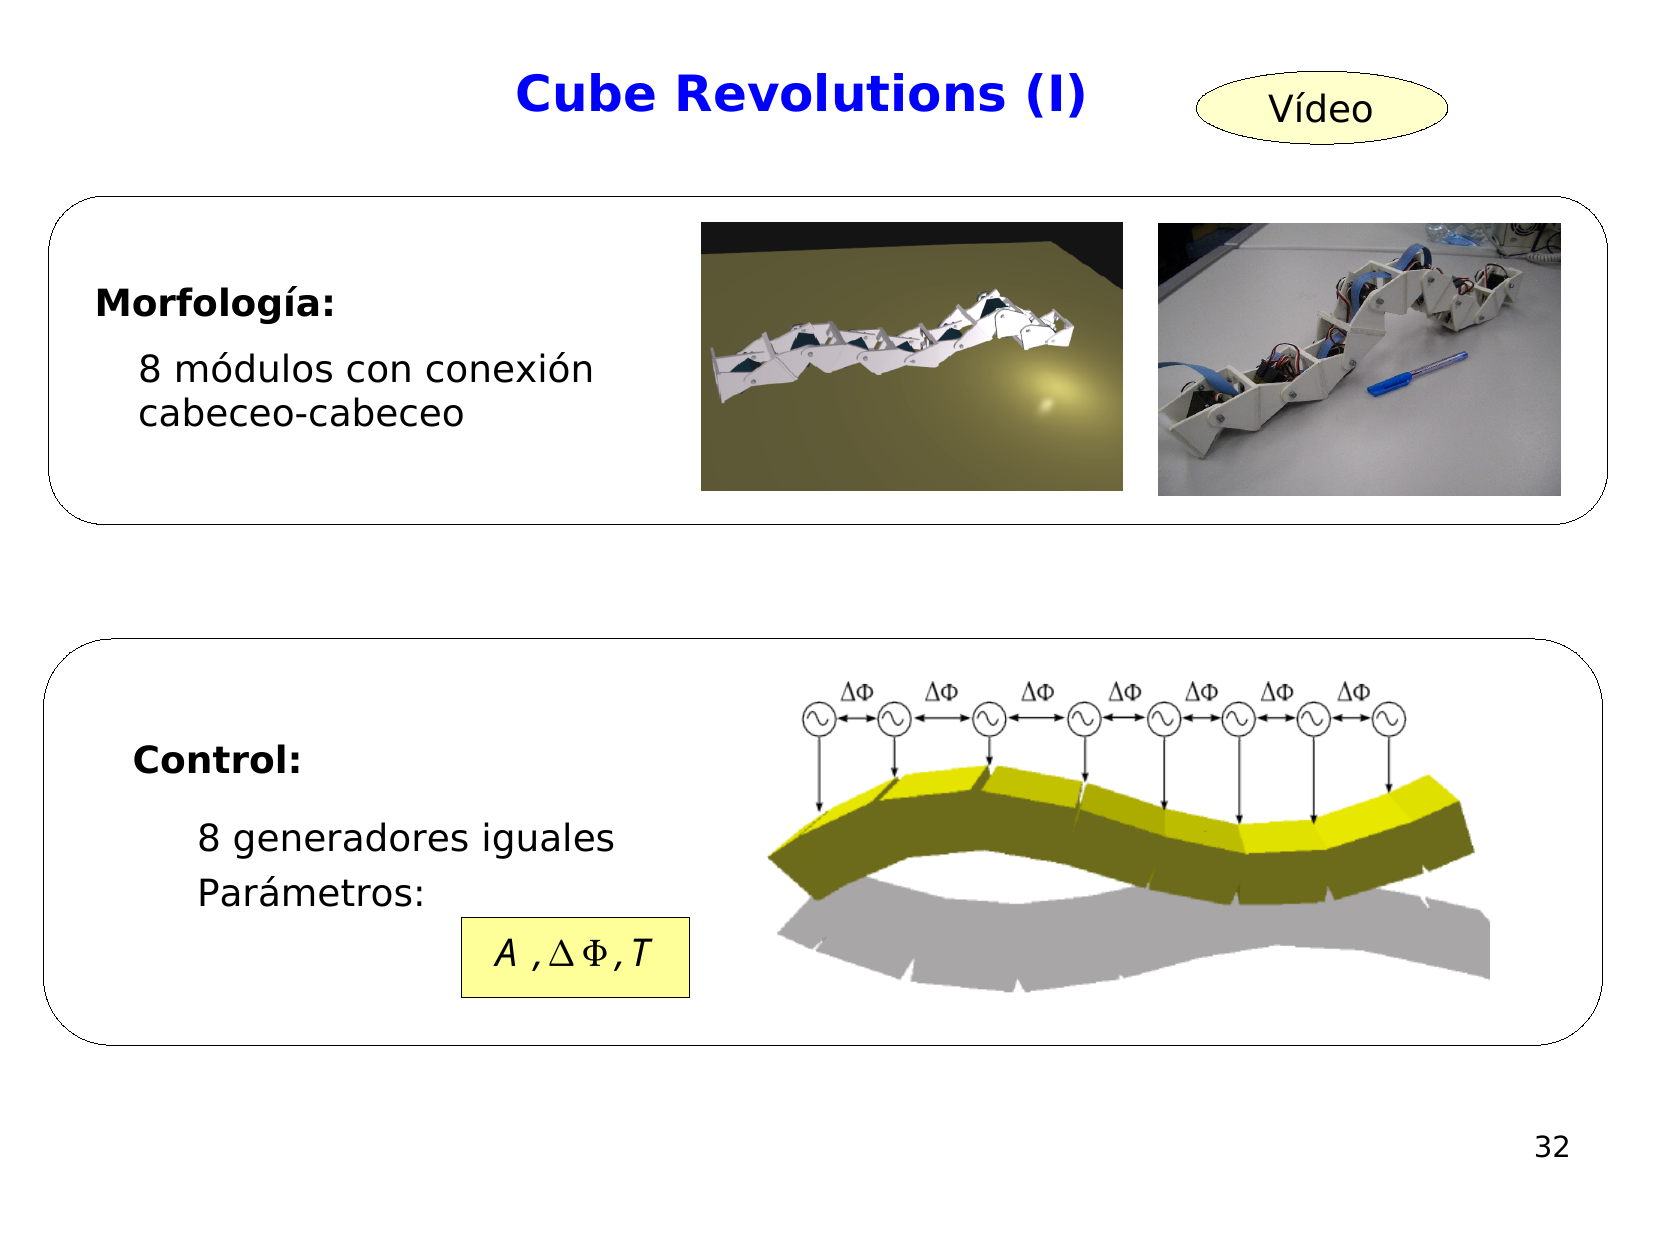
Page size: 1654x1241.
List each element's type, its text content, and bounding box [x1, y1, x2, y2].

text_box [1196, 71, 1448, 139]
picture [752, 681, 1490, 1000]
text_box Cube Revolutions (I) [500, 57, 1105, 131]
chart [485, 930, 663, 979]
picture [701, 222, 1123, 492]
text_box 8 generadores iguales Parámetros: [170, 809, 712, 923]
picture [1158, 223, 1561, 496]
text_box [461, 917, 690, 998]
text_box Vídeo [1253, 79, 1390, 139]
text_box [1257, 139, 1387, 145]
text_box 8 módulos con conexión cabeceo-cabeceo [123, 340, 665, 443]
text_box Morfología: [67, 274, 378, 333]
text_box Control: [106, 730, 331, 790]
